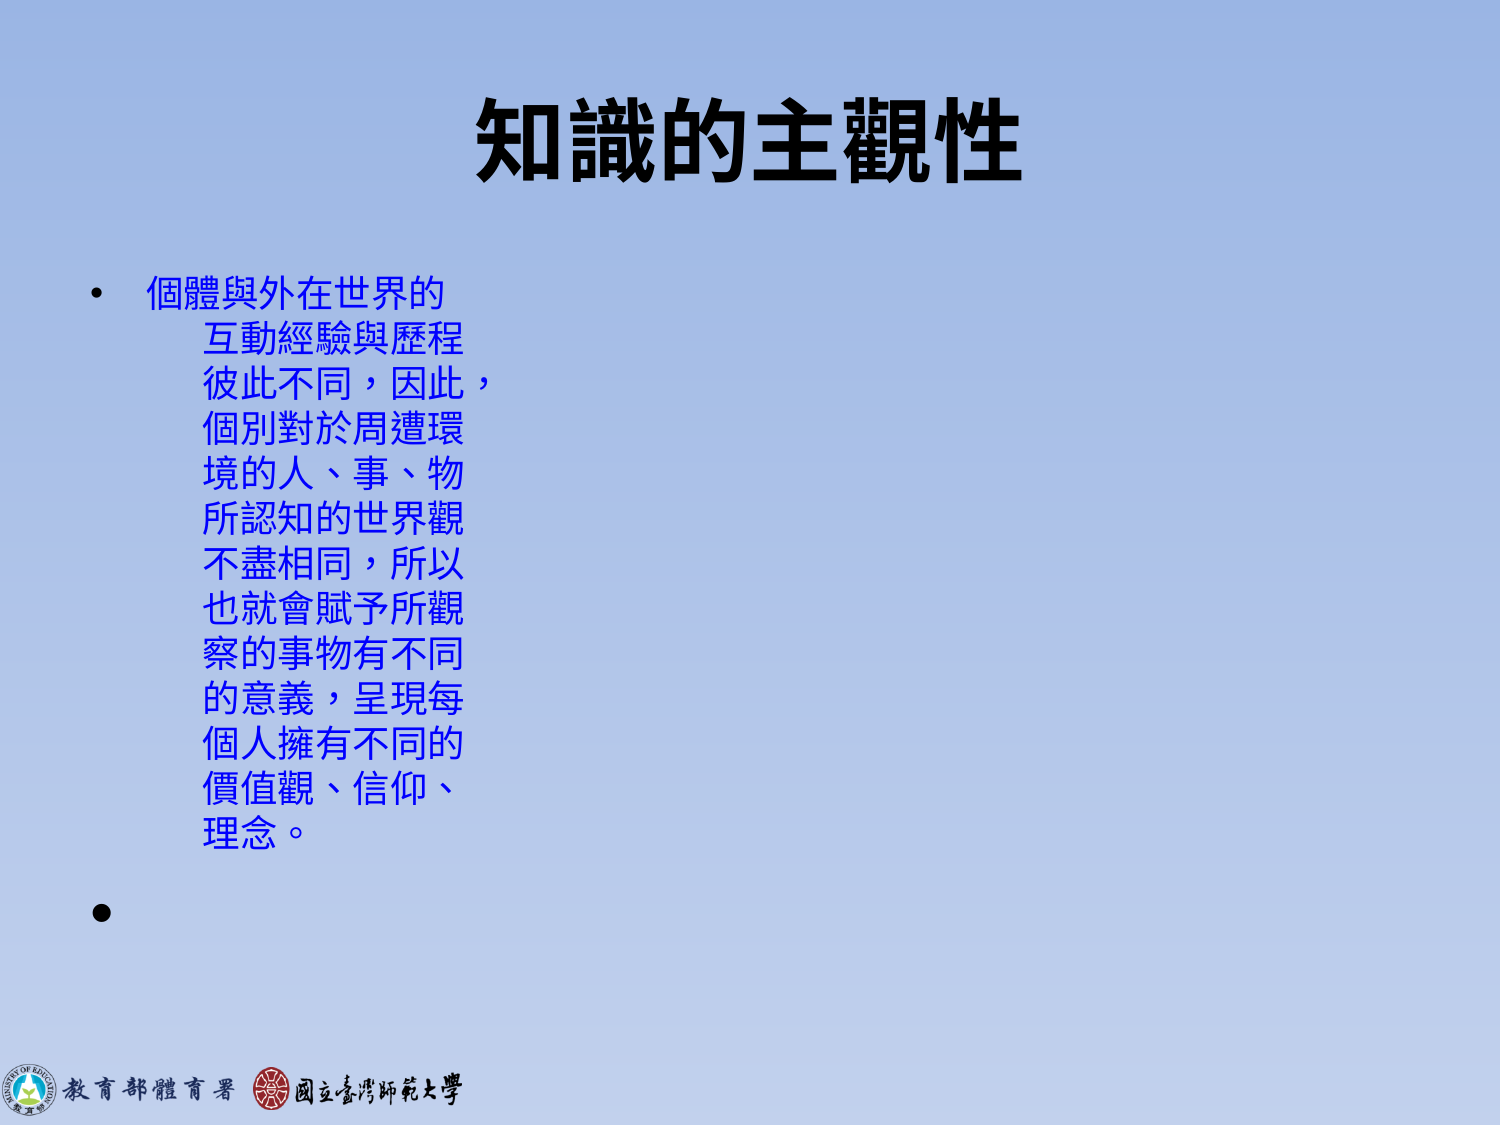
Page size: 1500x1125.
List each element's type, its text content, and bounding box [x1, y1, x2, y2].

list 個體與外在世界的互動經驗與歷程彼此不同，因此，個別對於周遭環境的人、事、物所認知的世界觀不盡相同，所以也就會賦予所觀察的事物有不同的意義，呈現每個人擁有不同的價值觀、信仰、理念。 [75, 262, 493, 1005]
title 知識的主觀性 [75, 45, 1426, 233]
